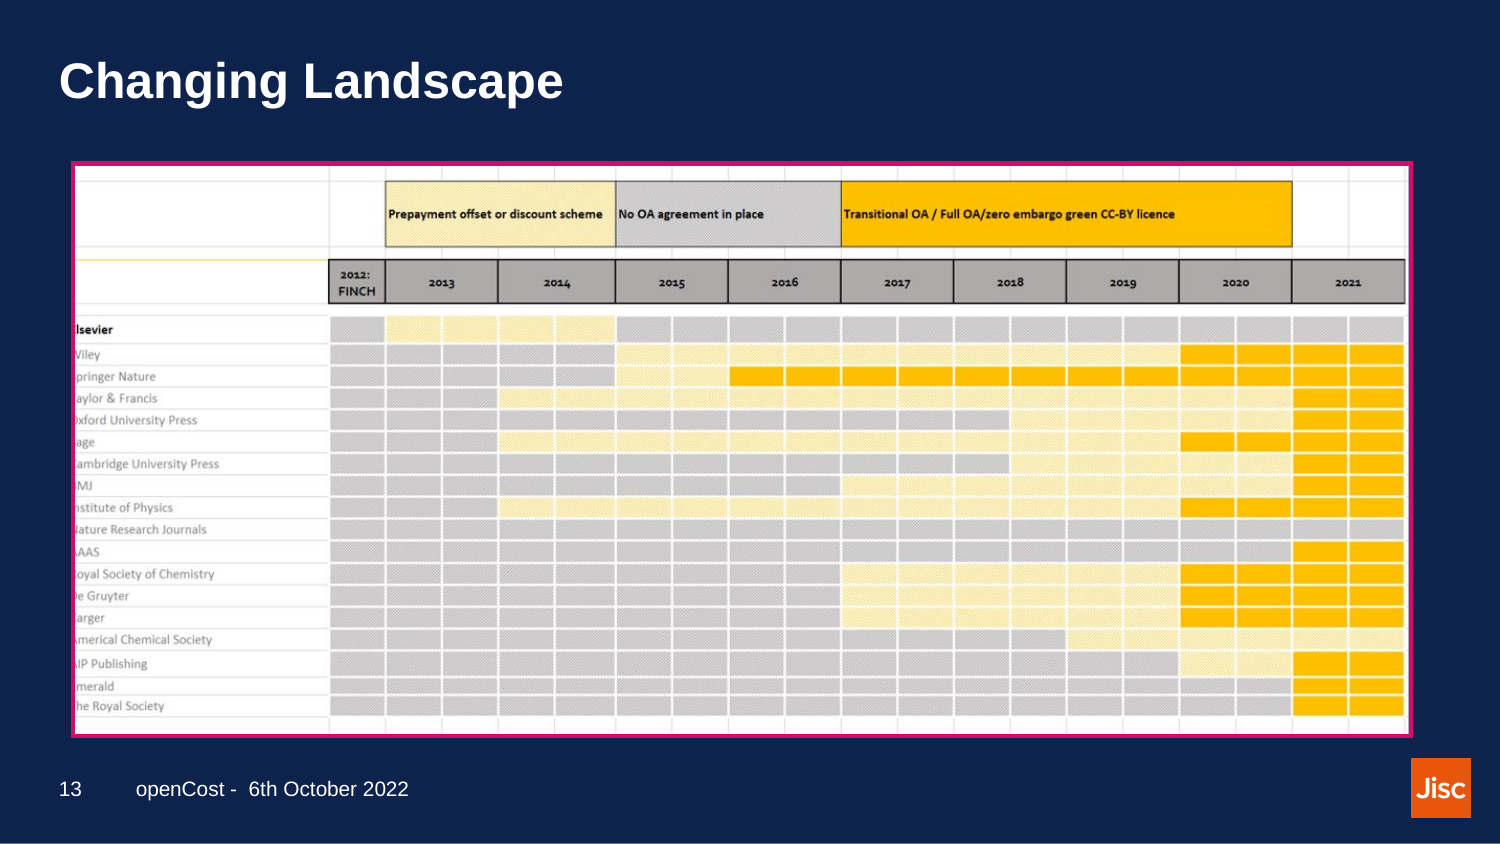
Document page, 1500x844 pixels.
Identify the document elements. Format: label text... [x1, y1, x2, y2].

footer openCost - 6th October 2022 [135, 758, 709, 818]
title Changing Landscape [58, 55, 1129, 112]
slide_number <number> [58, 758, 92, 818]
picture [1411, 758, 1471, 818]
picture [75, 165, 1409, 734]
